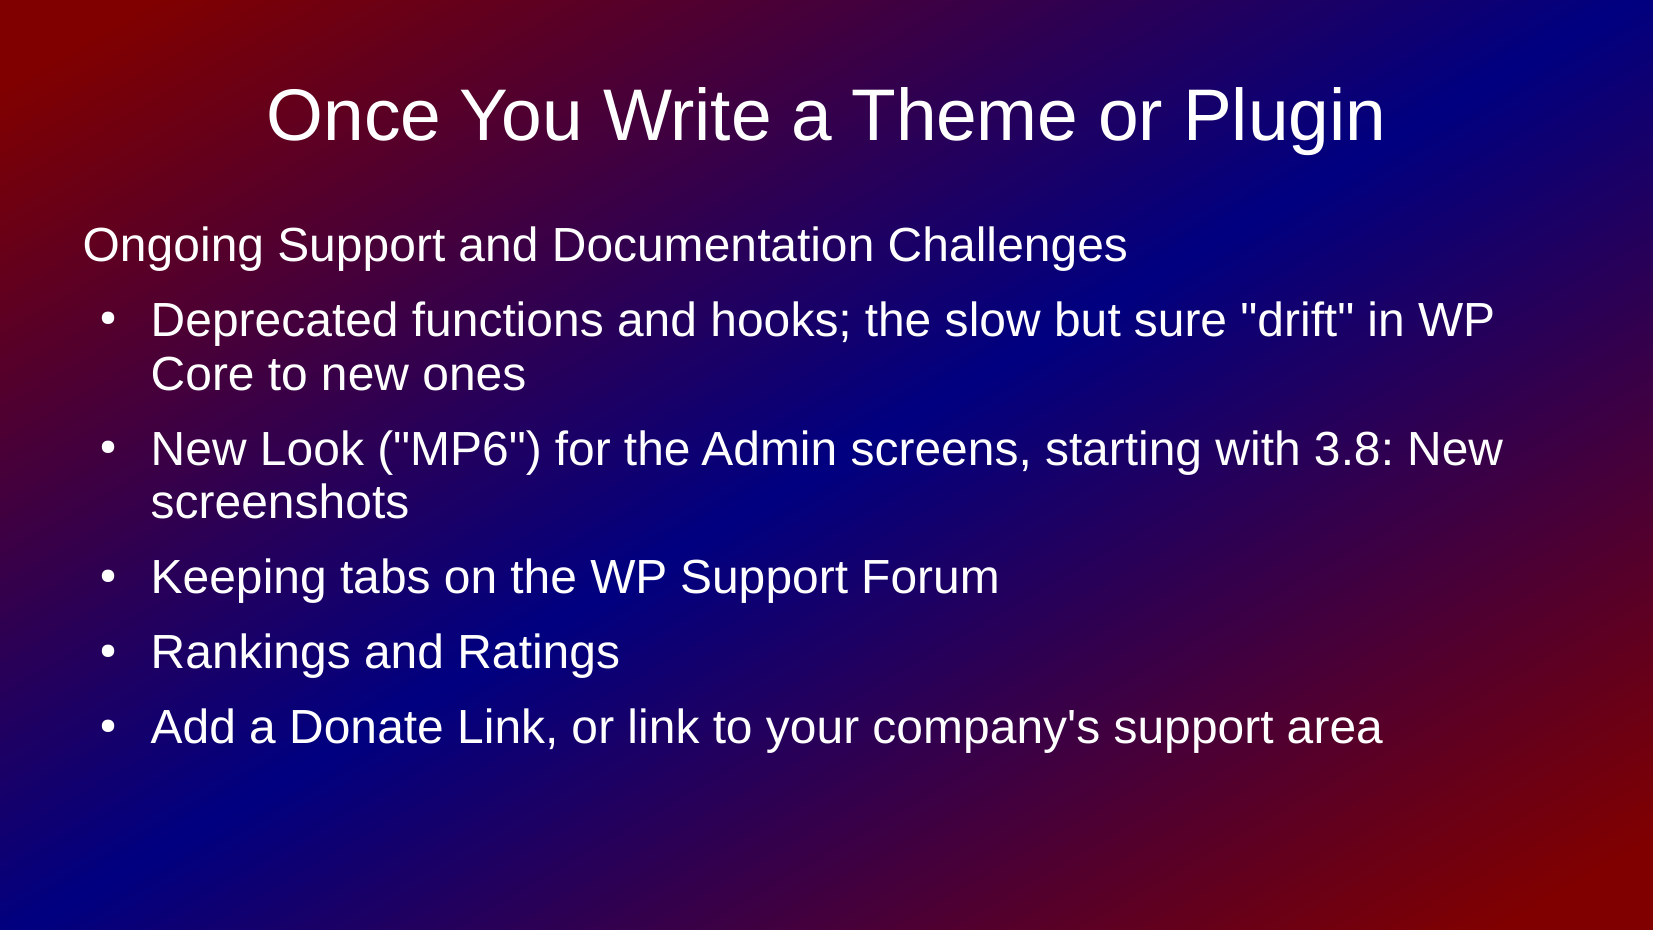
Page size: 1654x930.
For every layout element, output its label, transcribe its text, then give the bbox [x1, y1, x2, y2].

list Ongoing Support and Documentation Challenges Deprecated functions and hooks; the slow but sure "drift" in WP Core to new ones New Look ("MP6") for the Admin screens, starting with 3.8: New screenshots Keeping tabs on the WP Support Forum Rankings and Ratings Add a Donate Link, or link to your company's support area [82, 217, 1571, 757]
title Once You Write a Theme or Plugin [82, 37, 1571, 193]
